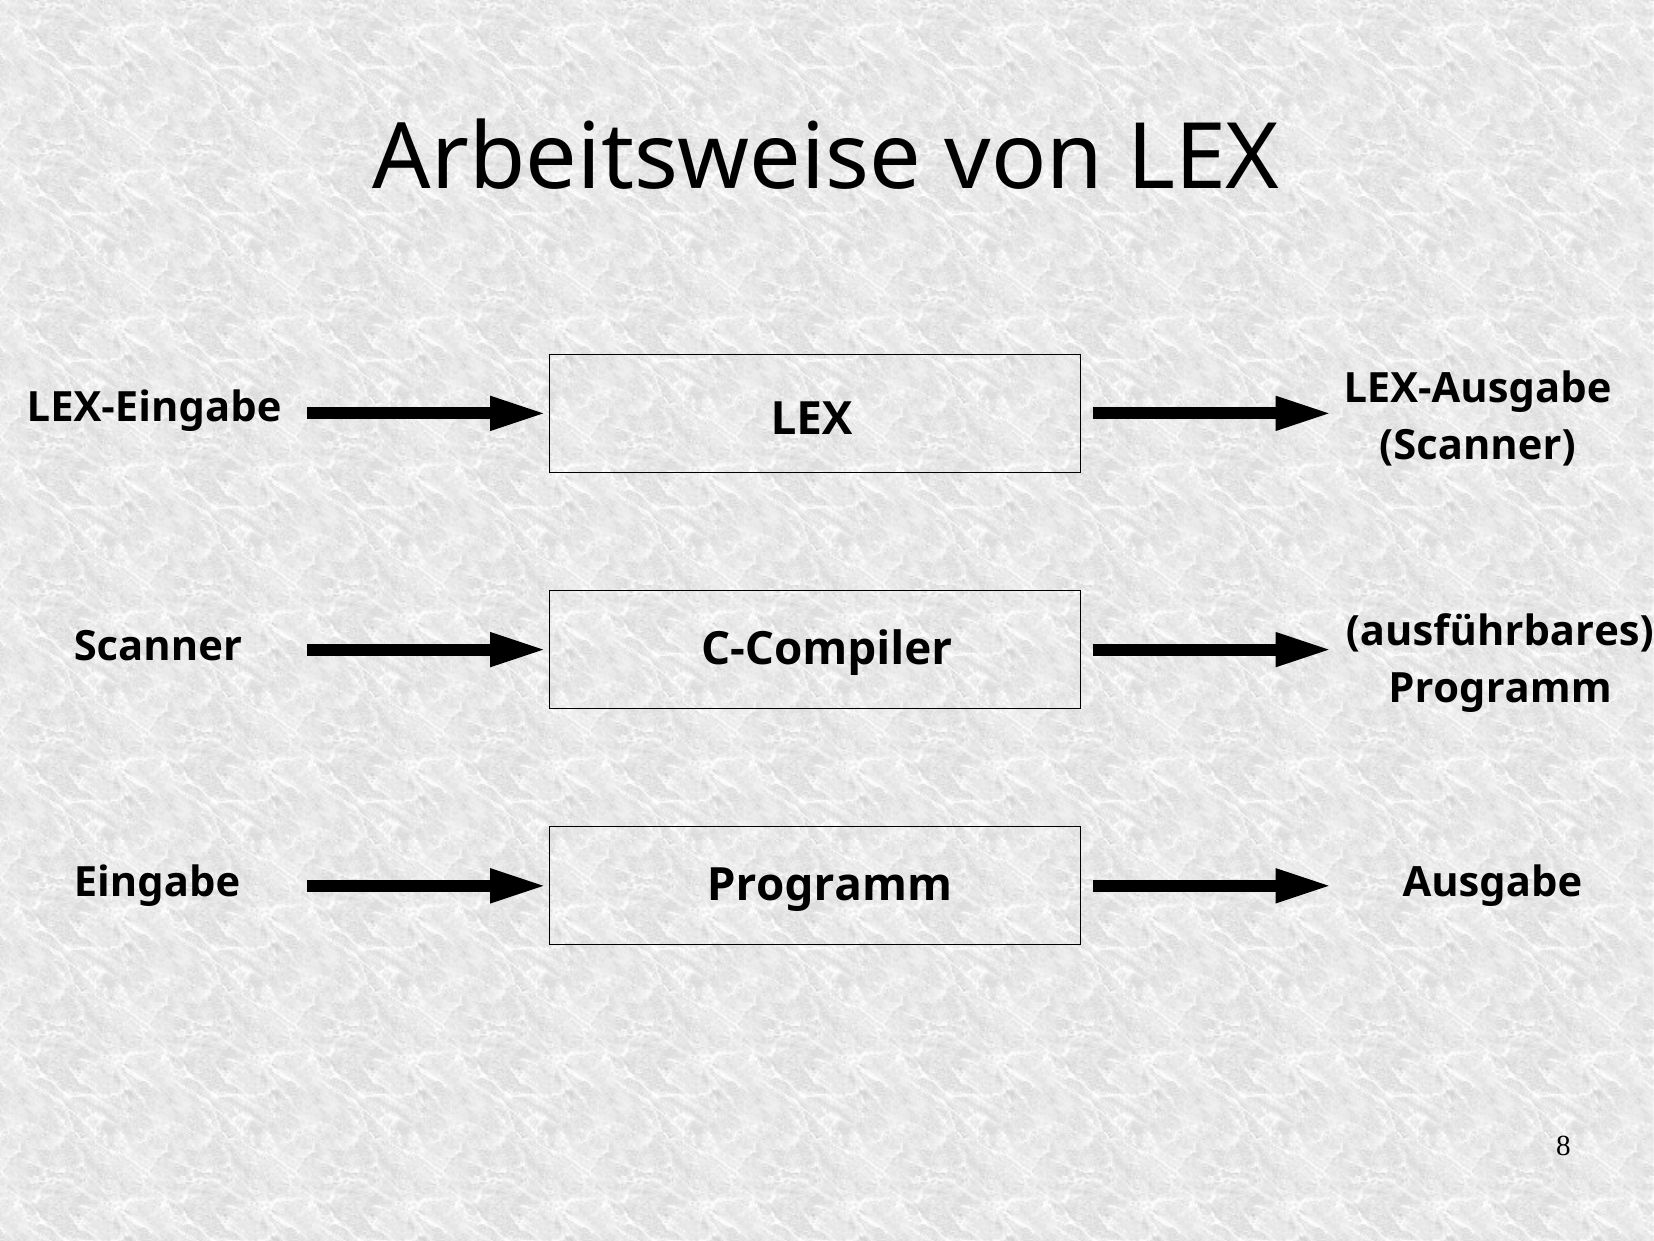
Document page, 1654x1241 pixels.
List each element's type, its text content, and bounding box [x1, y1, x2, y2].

text_box LEX-Ausgabe (Scanner) [1328, 350, 1654, 481]
text_box LEX [755, 377, 881, 456]
text_box C-Compiler [686, 608, 971, 687]
text_box (ausführbares) Programm [1331, 592, 1643, 723]
text_box Scanner [59, 608, 266, 681]
text_box Eingabe [59, 844, 266, 917]
text_box Ausgabe [1387, 844, 1585, 917]
text_box LEX-Eingabe [11, 368, 296, 442]
title Arbeitsweise von LEX [82, 49, 1571, 257]
picture [0, 0, 1654, 1241]
text_box Programm [692, 844, 957, 923]
